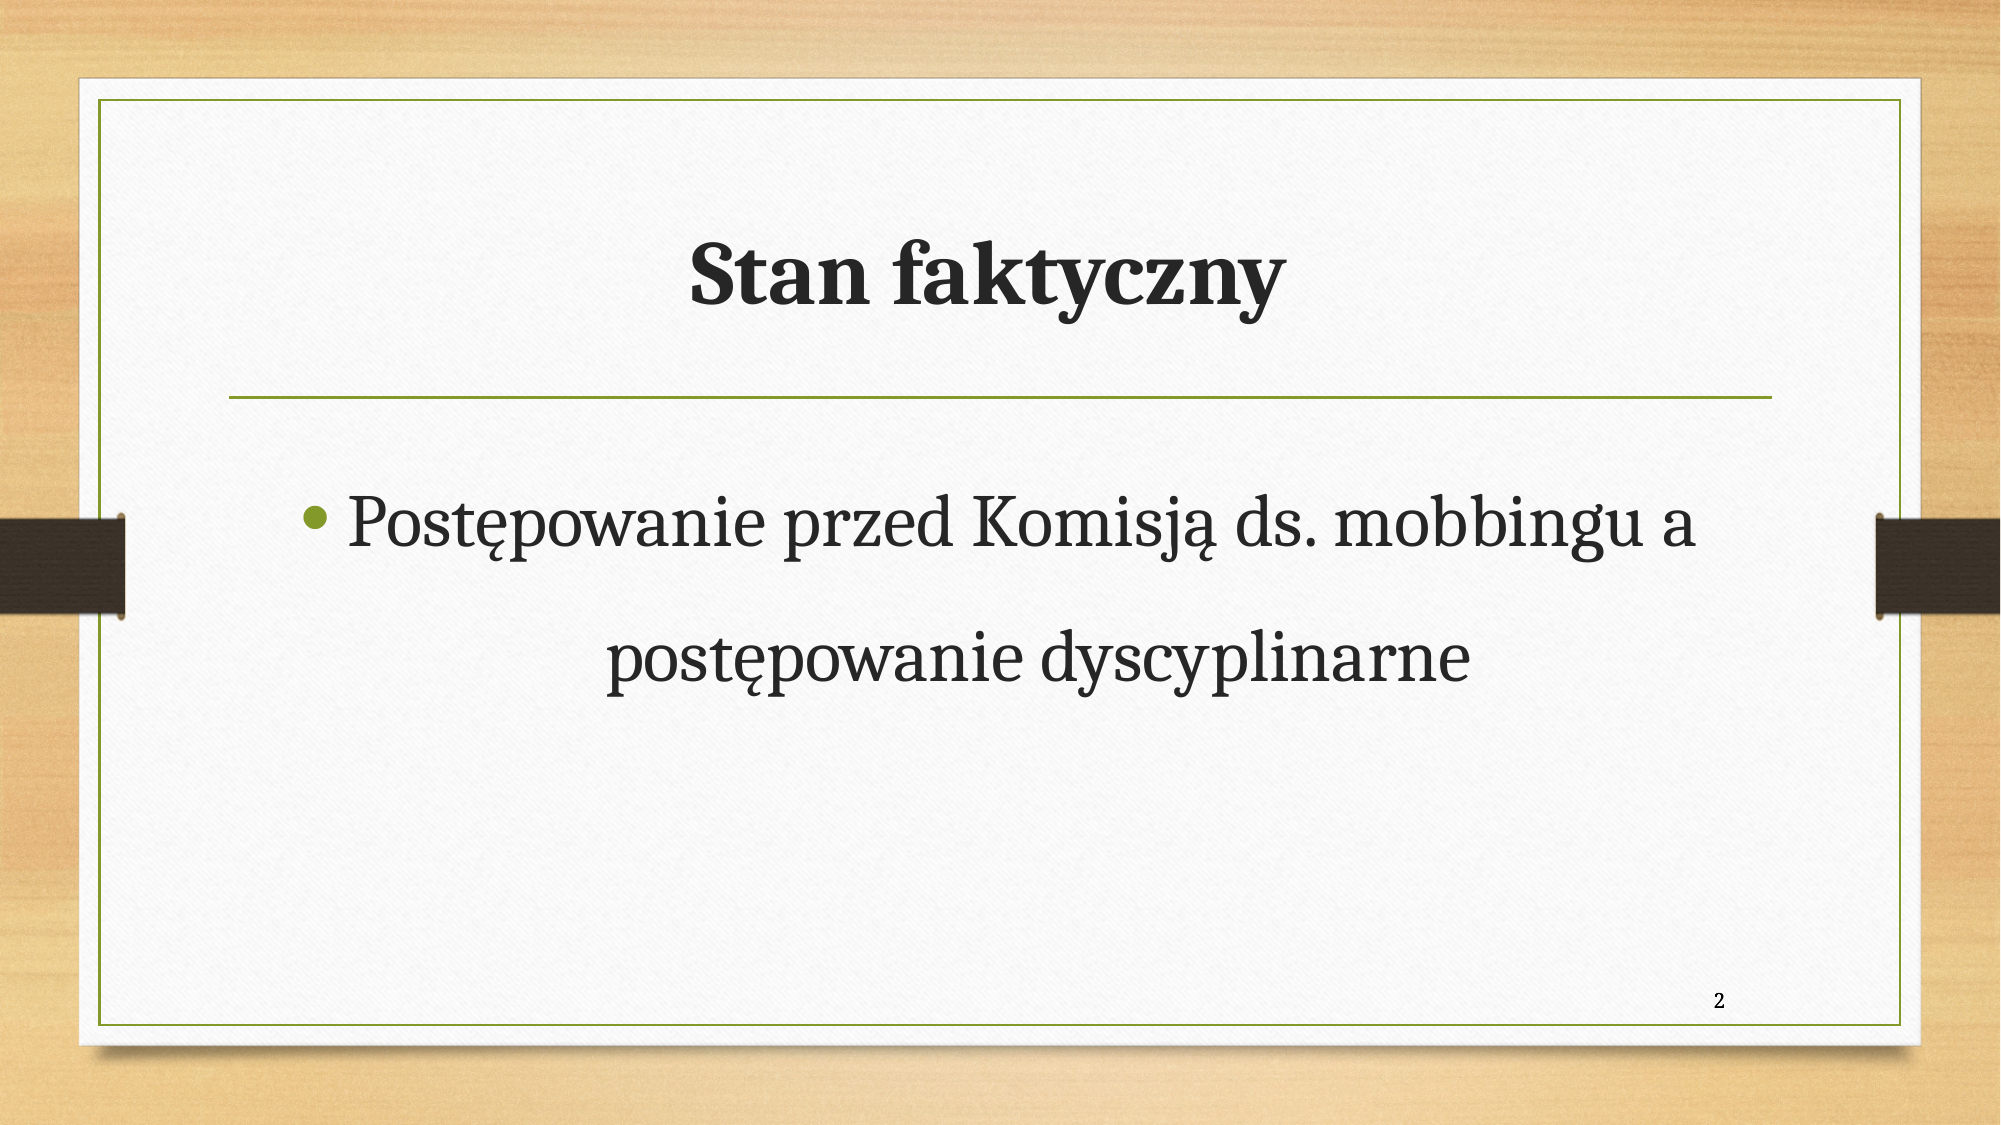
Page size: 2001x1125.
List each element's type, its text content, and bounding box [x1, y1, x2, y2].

text_box [1698, 979, 1788, 1026]
list Postępowanie przed Komisją ds. mobbingu a postępowanie dyscyplinarne [212, 419, 1788, 964]
title Stan faktyczny [212, 161, 1788, 376]
